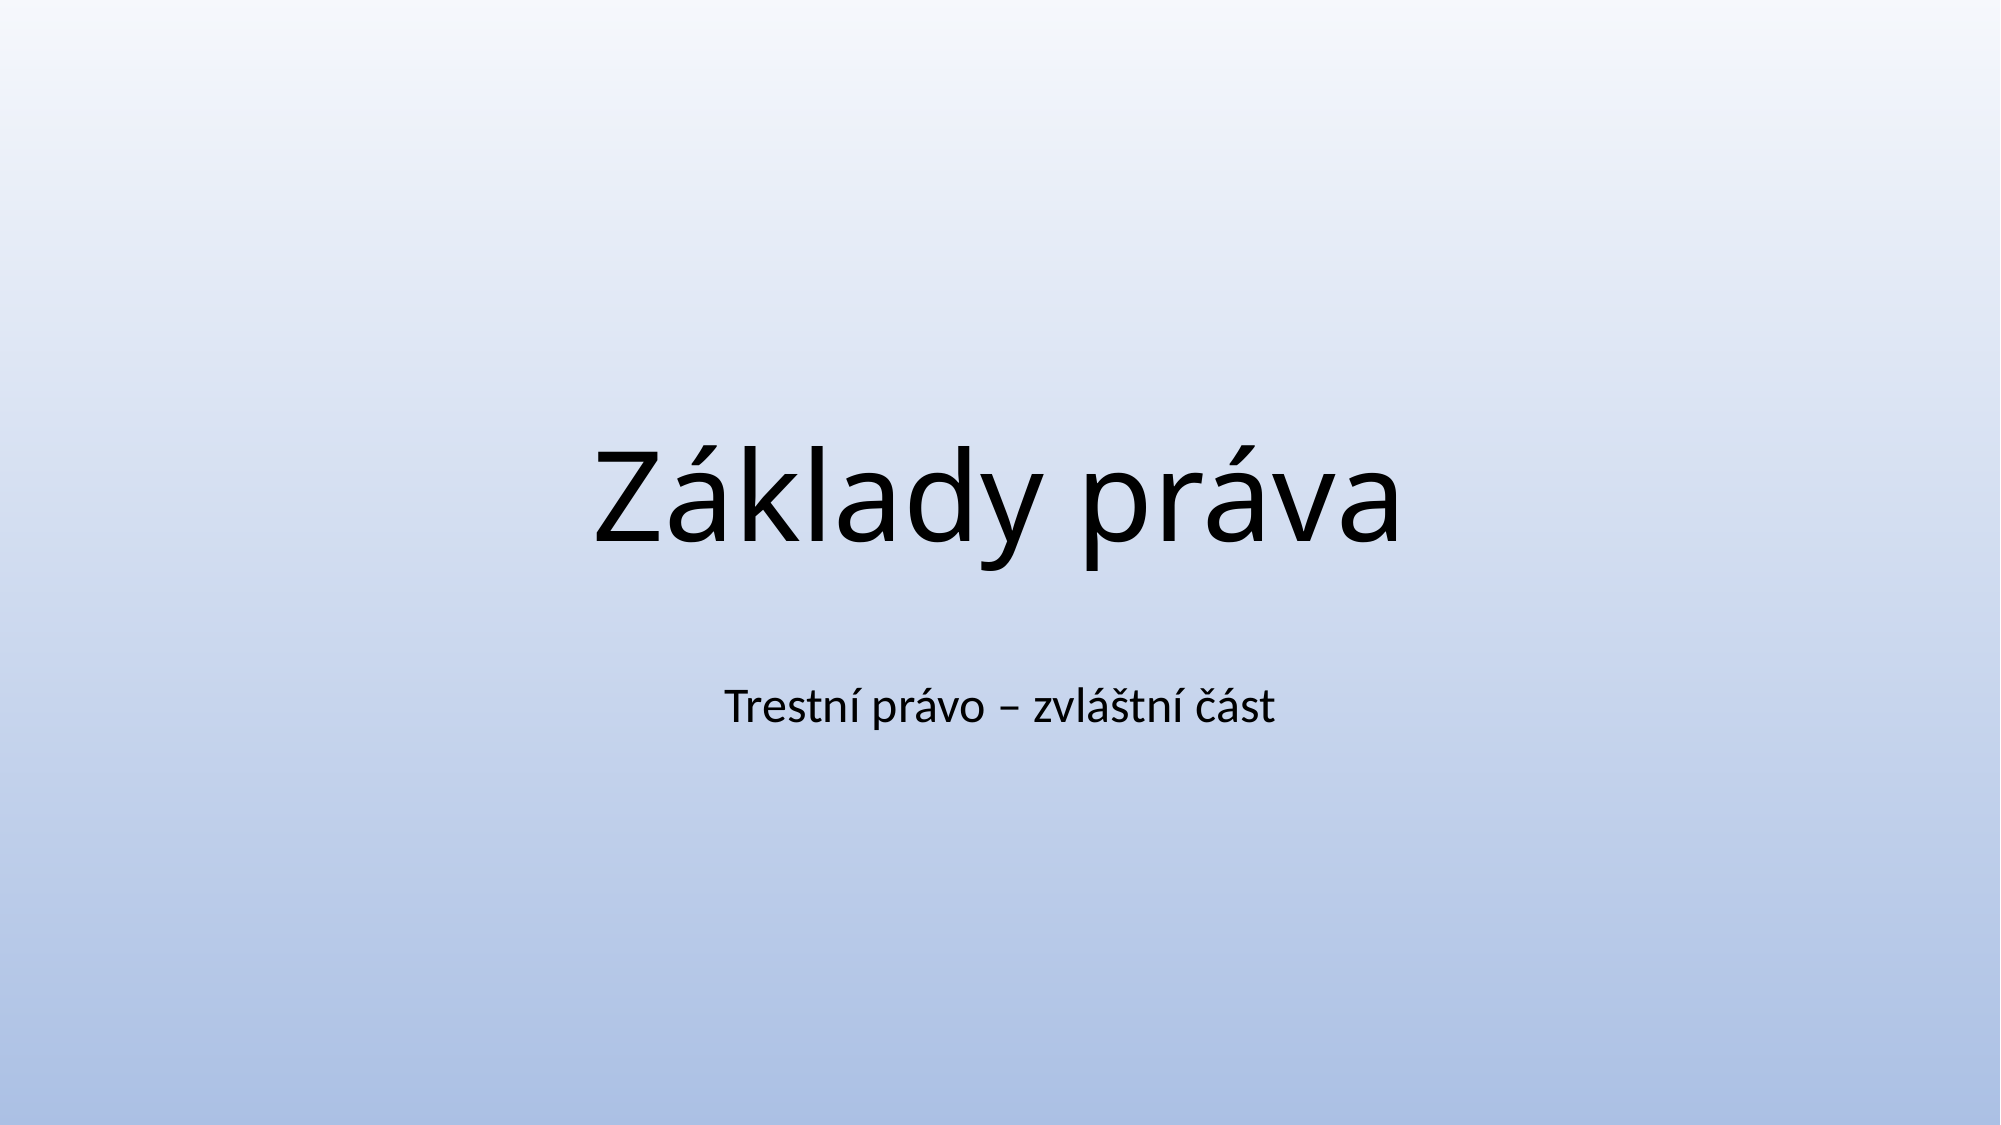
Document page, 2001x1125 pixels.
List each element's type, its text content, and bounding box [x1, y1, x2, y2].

subtitle Trestní právo – zvláštní část [249, 590, 1750, 863]
title Základy práva [249, 184, 1750, 576]
